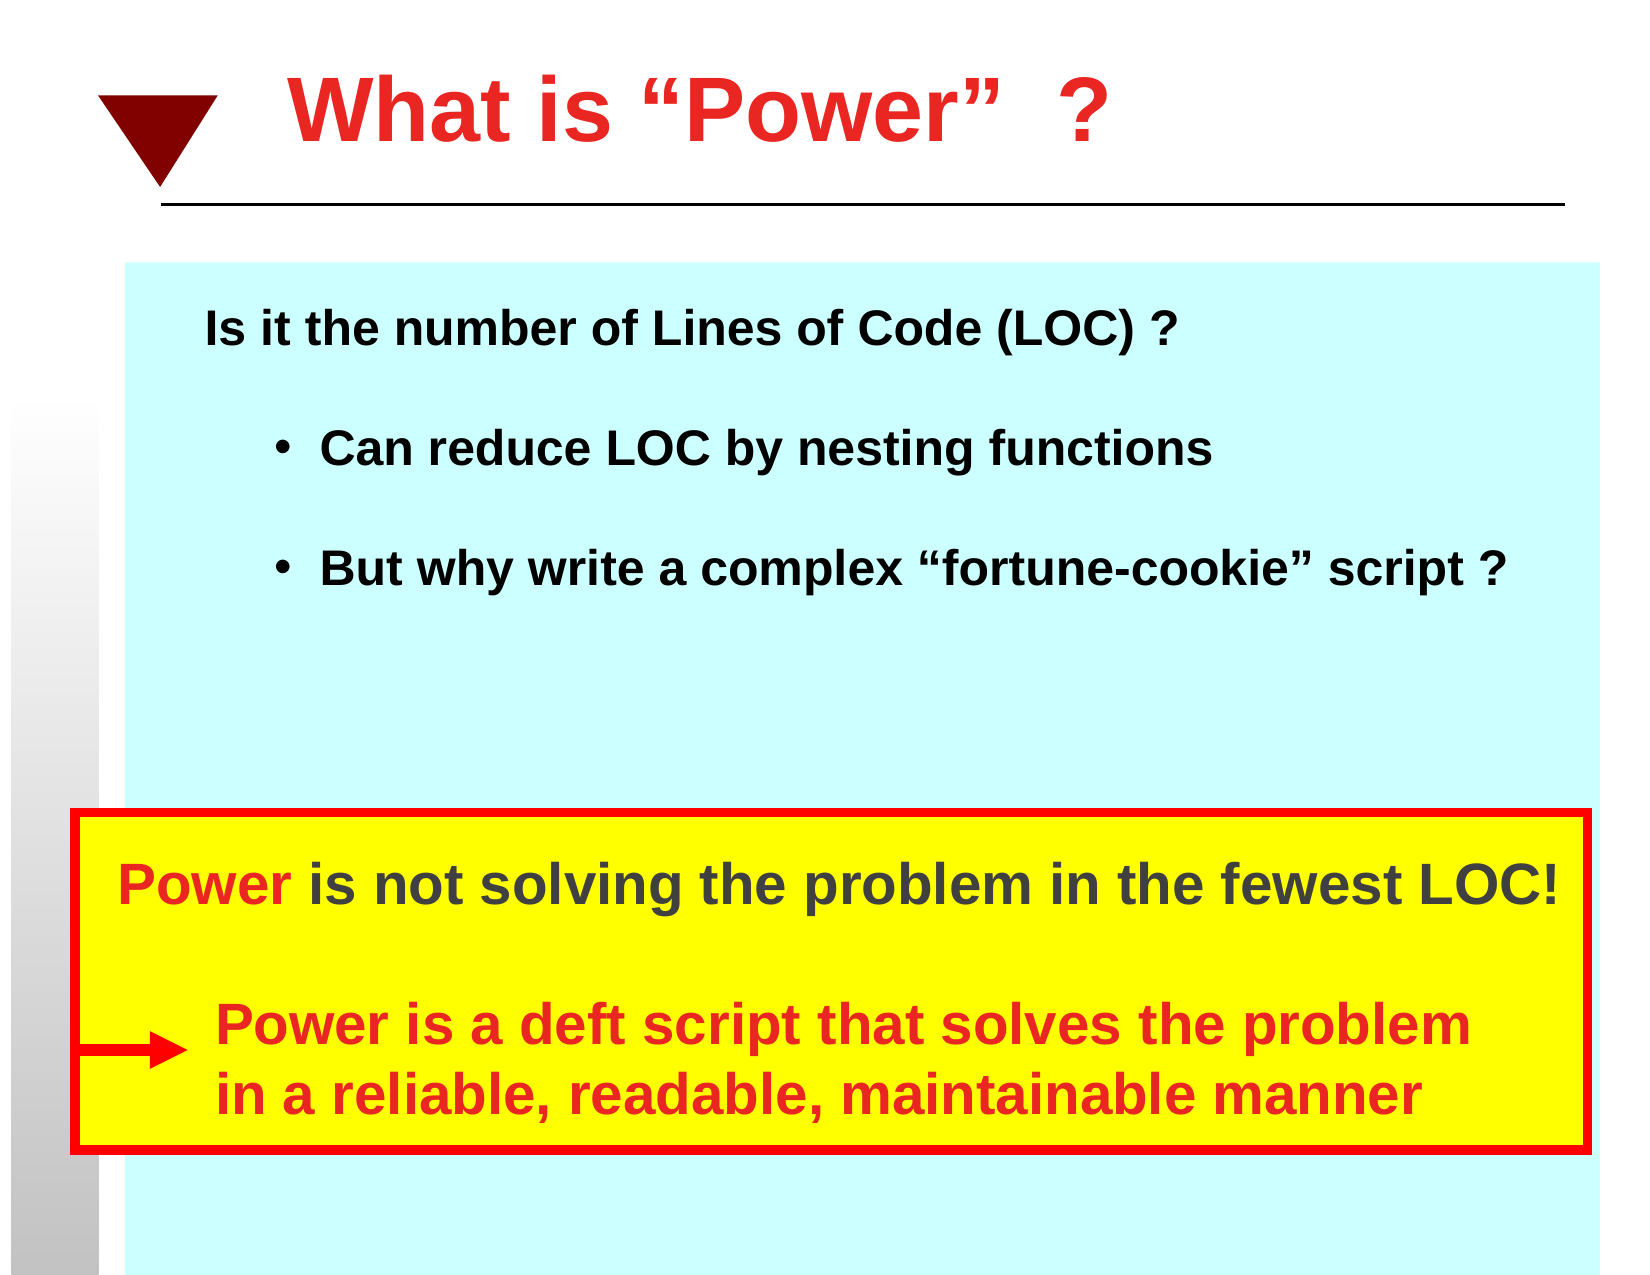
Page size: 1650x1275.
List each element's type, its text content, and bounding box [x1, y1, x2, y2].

text_box [11, 262, 1600, 1275]
text_box Is it the number of Lines of Code (LOC) ? Can reduce LOC by nesting functions But why write a complex “fortune-cookie” script ? [173, 287, 1527, 605]
list What is “Power” ? [287, 62, 1525, 163]
text_box Power is not solving the problem in the fewest LOC! Power is a deft script that solves the problem in a reliable, readable, maintainable manner [100, 837, 1580, 1135]
text_box [98, 95, 218, 187]
